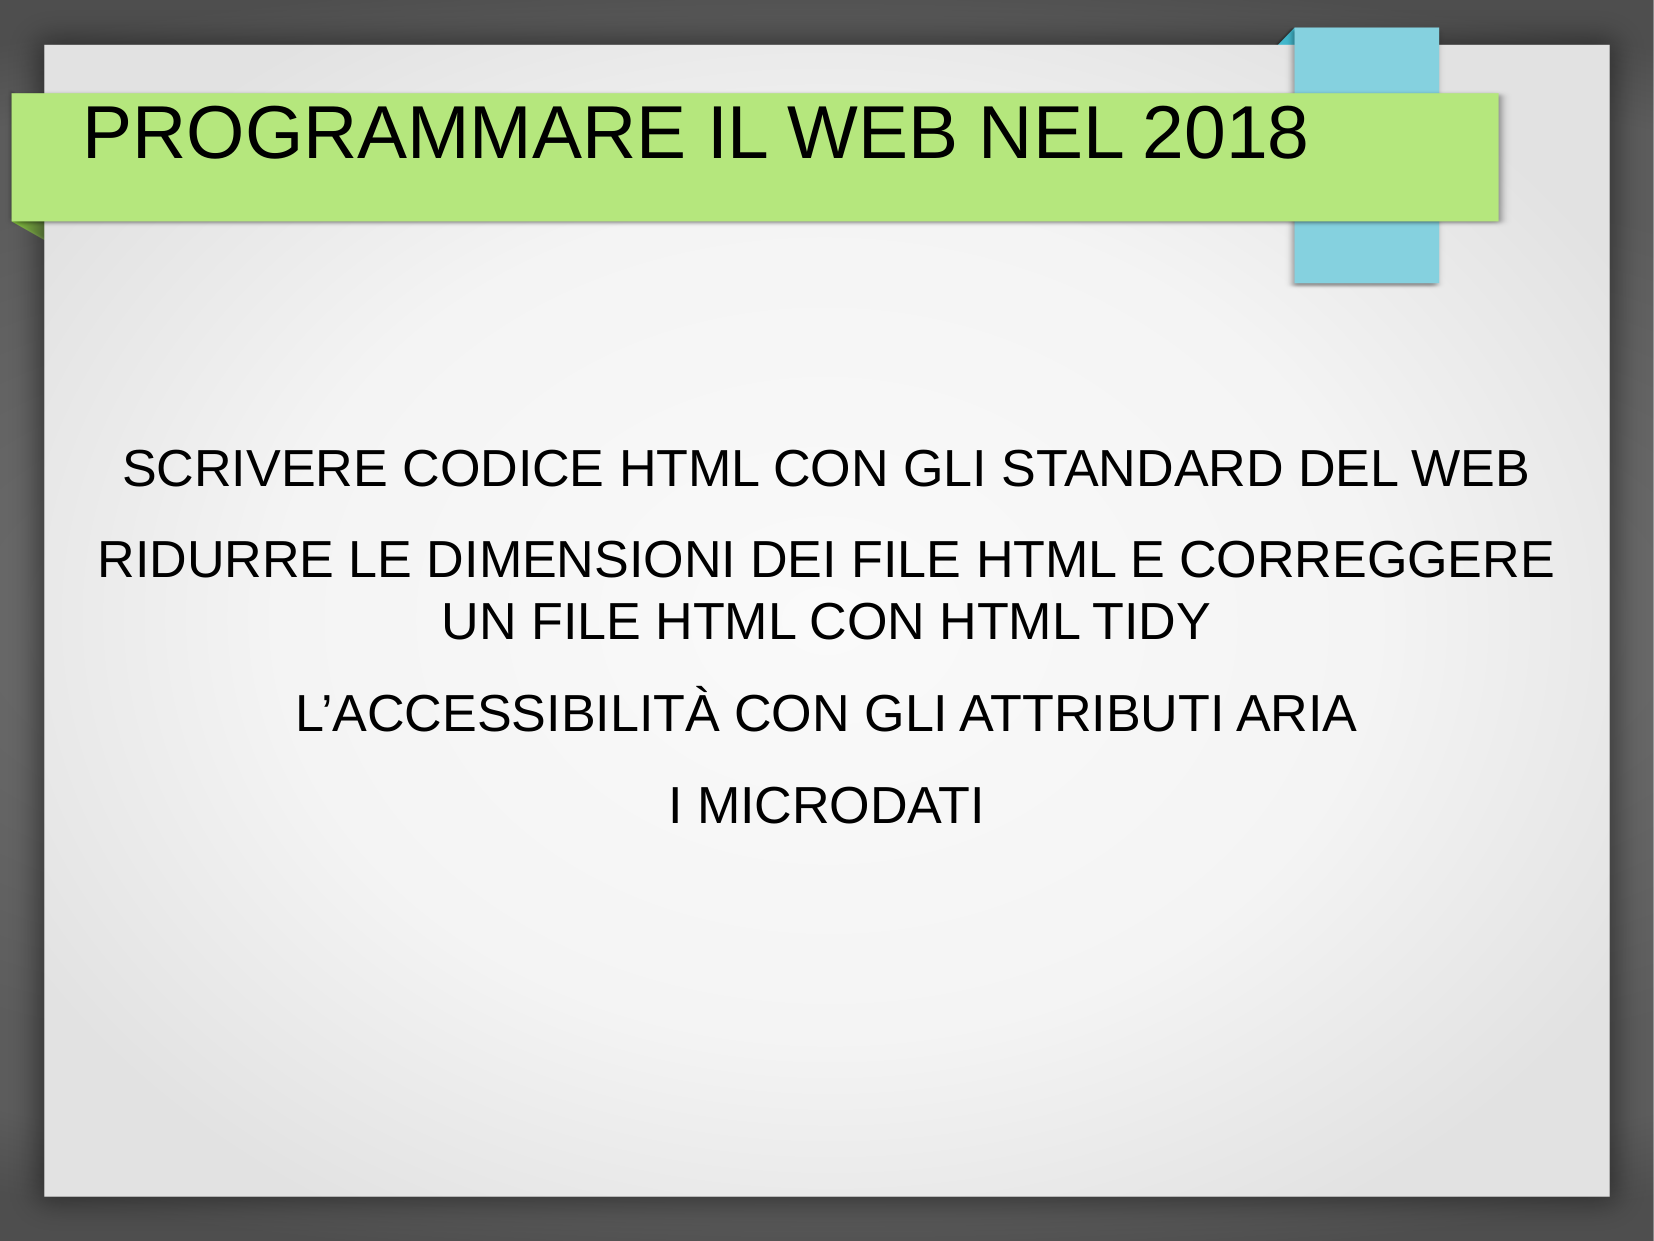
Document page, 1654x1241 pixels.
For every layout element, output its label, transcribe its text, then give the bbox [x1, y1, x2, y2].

picture [0, 0, 1654, 1241]
subtitle SCRIVERE CODICE HTML CON GLI STANDARD DEL WEB RIDURRE LE DIMENSIONI DEI FILE HTML E CORREGGERE UN FILE HTML CON HTML TIDY L’ACCESSIBILITÀ CON GLI ATTRIBUTI ARIA I MICRODATI [82, 250, 1571, 1015]
title PROGRAMMARE IL WEB NEL 2018 [82, 44, 1489, 213]
